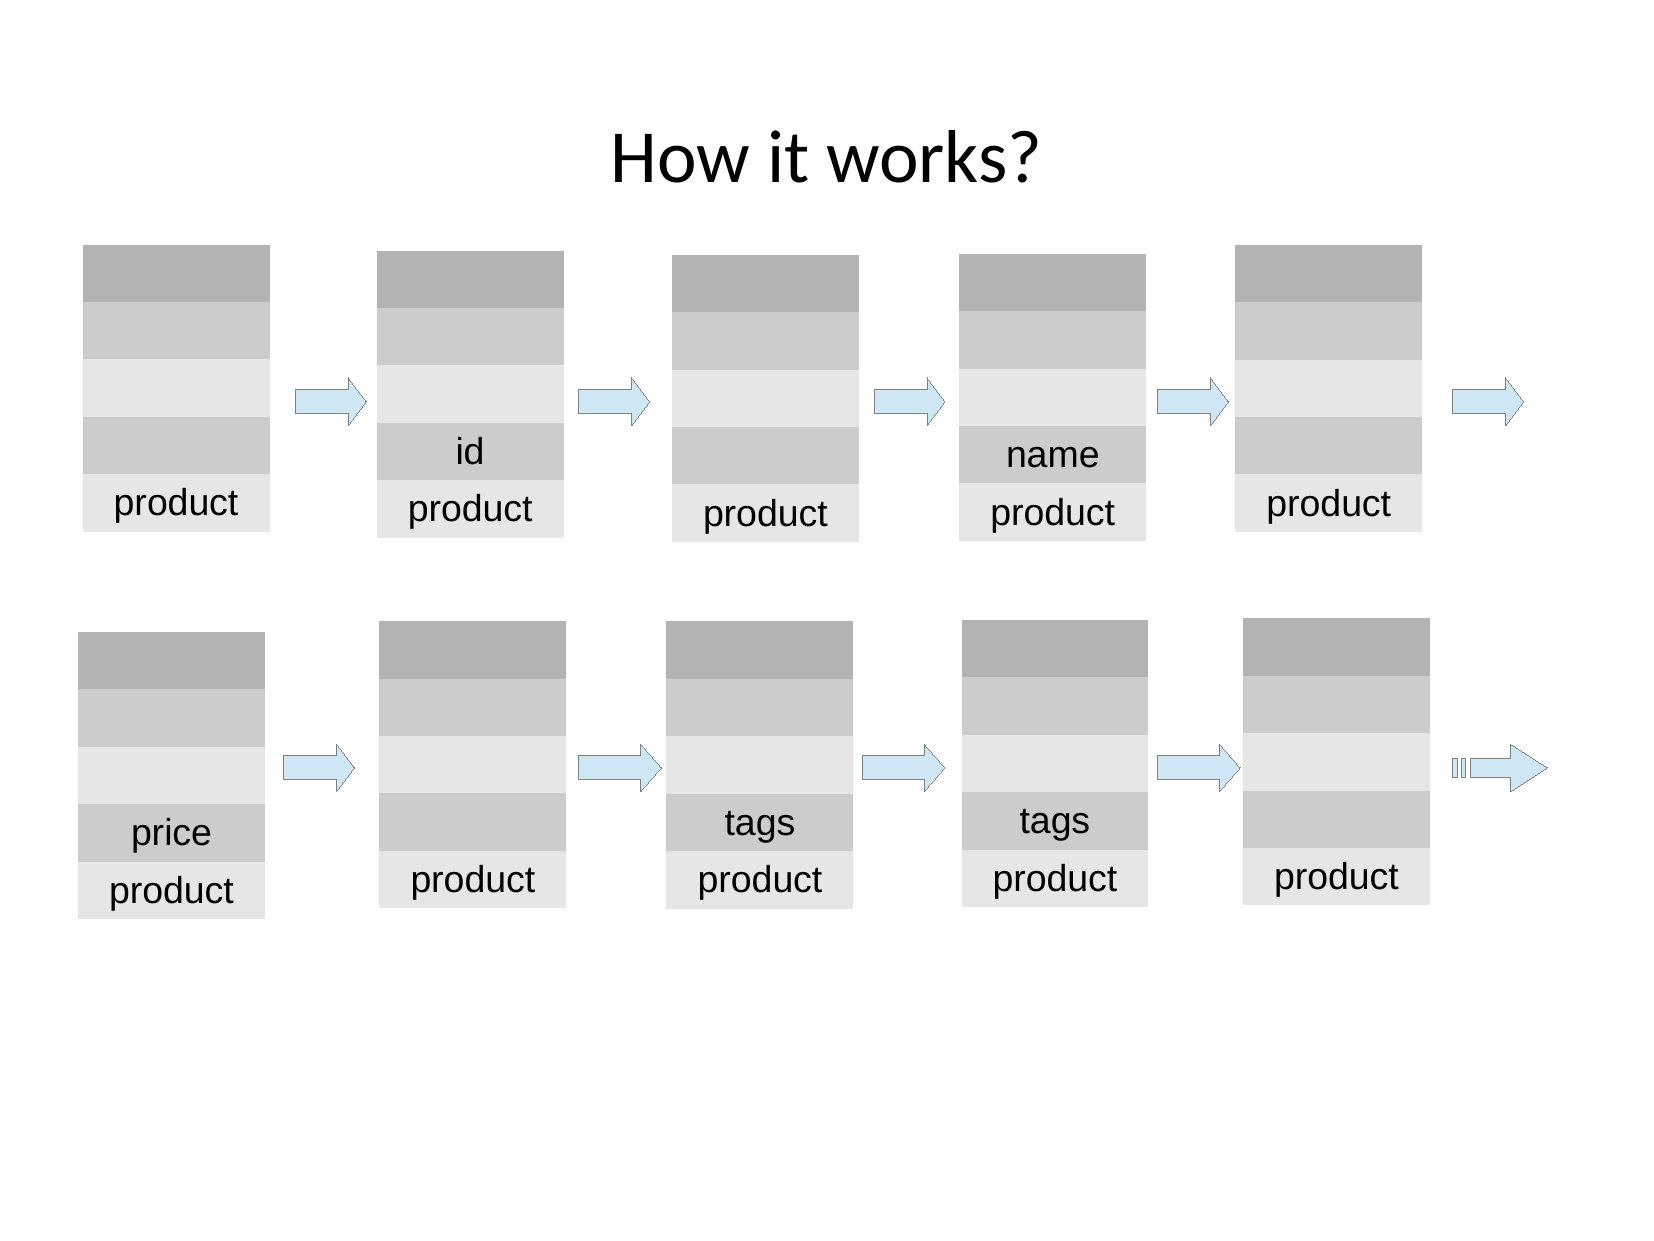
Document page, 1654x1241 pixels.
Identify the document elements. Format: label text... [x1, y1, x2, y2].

table_cell [962, 677, 1148, 735]
text_box [862, 744, 945, 792]
text_box [578, 377, 650, 426]
table_header [666, 621, 853, 679]
table_cell [377, 308, 564, 365]
text_box [1452, 758, 1458, 778]
text_box [578, 744, 662, 792]
text_box [295, 377, 367, 426]
table_cell [959, 369, 1146, 426]
table_cell [672, 370, 859, 427]
table_cell [1235, 302, 1422, 360]
table_cell [1243, 791, 1430, 848]
table_cell product [83, 474, 270, 532]
table_cell product [666, 851, 853, 909]
table_cell product [959, 483, 1146, 541]
table_header [962, 620, 1148, 677]
table_header [78, 632, 265, 689]
text_box [1461, 758, 1466, 778]
table_cell [377, 365, 564, 423]
table_cell [672, 427, 859, 484]
table_cell [962, 735, 1148, 792]
table_cell product [1243, 848, 1430, 905]
table_cell [83, 302, 270, 359]
table_cell [83, 359, 270, 417]
table_cell [379, 679, 566, 736]
table_cell [666, 736, 853, 794]
text_box [1157, 744, 1241, 792]
table_cell product [379, 851, 566, 908]
table_cell product [377, 480, 564, 538]
table_cell product [672, 484, 859, 542]
table_cell [1235, 417, 1422, 474]
table_header [959, 254, 1146, 311]
table_cell tags [962, 792, 1148, 850]
text_box [874, 377, 945, 426]
table_cell [672, 312, 859, 370]
table_cell [379, 793, 566, 851]
table_header [1235, 245, 1422, 302]
title How it works? [82, 49, 1571, 257]
table_cell product [78, 862, 265, 919]
table_cell [78, 747, 265, 804]
table_header [1243, 618, 1430, 676]
table_cell tags [666, 794, 853, 851]
table_cell id [377, 423, 564, 480]
table_cell [379, 736, 566, 793]
table_cell [666, 679, 853, 736]
table_cell product [1235, 474, 1422, 532]
table_cell product [962, 850, 1148, 907]
table_header [672, 255, 859, 312]
table_cell [78, 689, 265, 747]
text_box [283, 744, 355, 792]
table_cell [1235, 360, 1422, 417]
table_cell [959, 311, 1146, 369]
table_header [379, 621, 566, 679]
table_cell [83, 417, 270, 474]
table_cell [1243, 733, 1430, 791]
text_box [1470, 744, 1548, 792]
table_cell [1243, 676, 1430, 733]
text_box [1452, 377, 1524, 426]
text_box [1157, 377, 1229, 426]
table_cell price [78, 804, 265, 862]
table_header [377, 251, 564, 308]
table_cell name [959, 426, 1146, 483]
table_header [83, 245, 270, 302]
